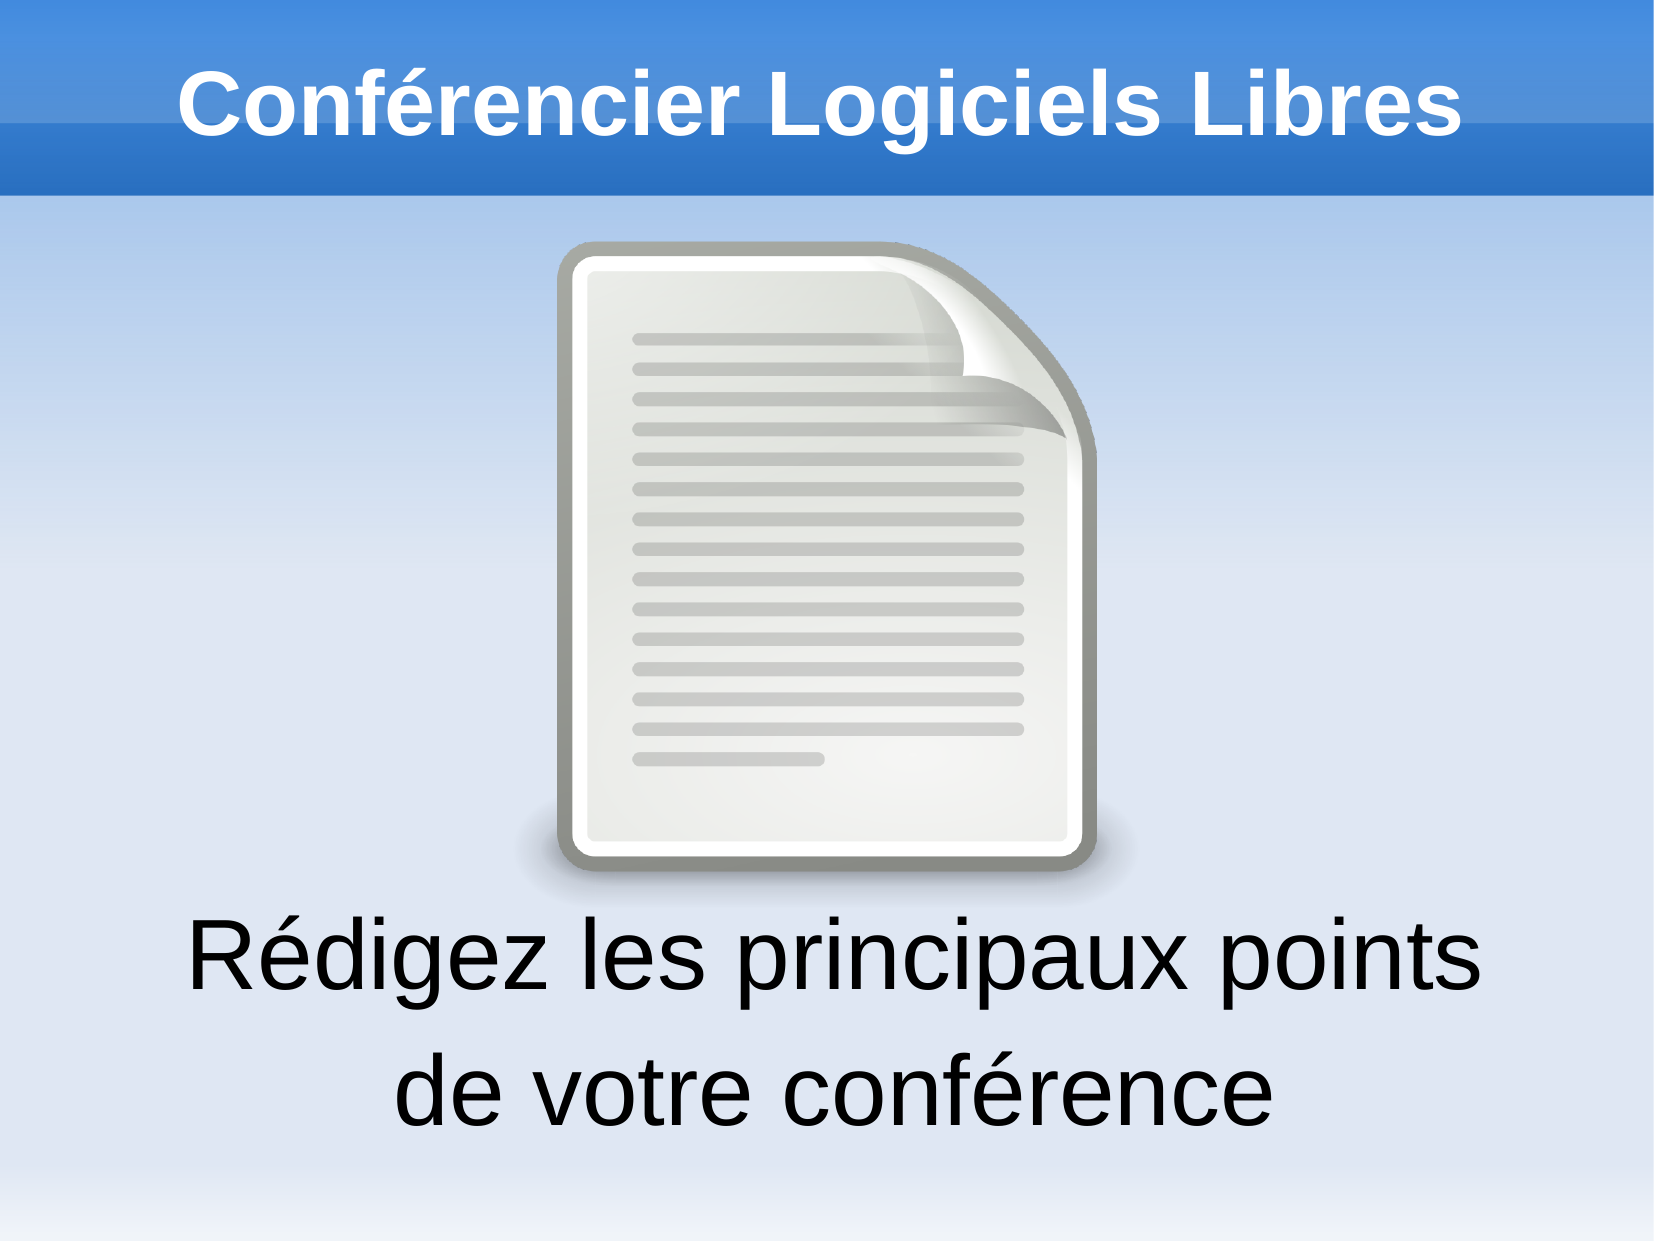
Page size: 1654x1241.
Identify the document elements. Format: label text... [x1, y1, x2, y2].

picture [0, 0, 1654, 1241]
text_box Rédigez les principaux points de votre conférence [170, 891, 1500, 1180]
title Conférencier Logiciels Libres [76, 0, 1565, 208]
